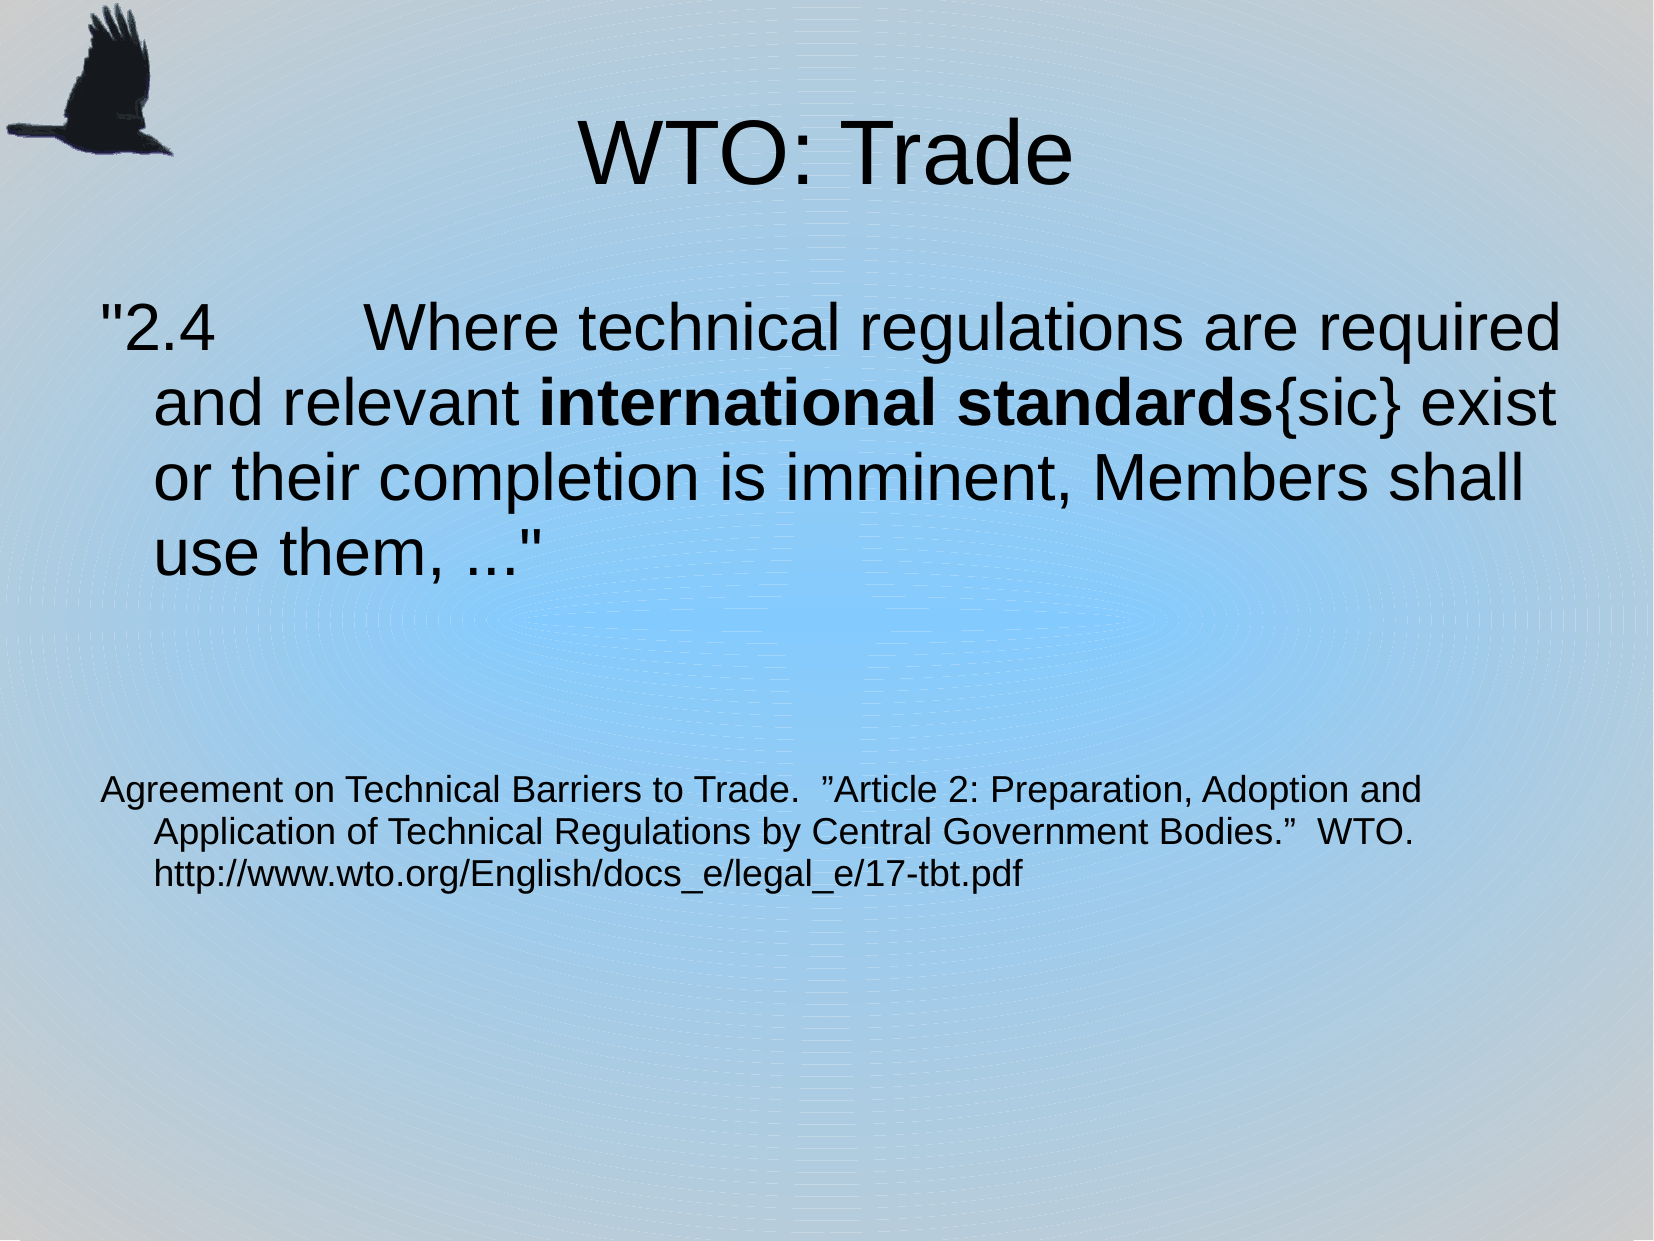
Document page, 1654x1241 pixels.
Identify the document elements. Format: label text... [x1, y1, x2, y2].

picture [0, 0, 178, 160]
list "2.4 Where technical regulations are required and relevant international standards{sic} exist or their completion is imminent, Members shall use them, ..." Agreement on Technical Barriers to Trade. ”Article 2: Preparation, Adoption and Application of Technical Regulations by Central Government Bodies.” WTO. http://www.wto.org/English/docs_e/legal_e/17-tbt.pdf [82, 290, 1571, 1094]
title WTO: Trade [82, 56, 1571, 250]
